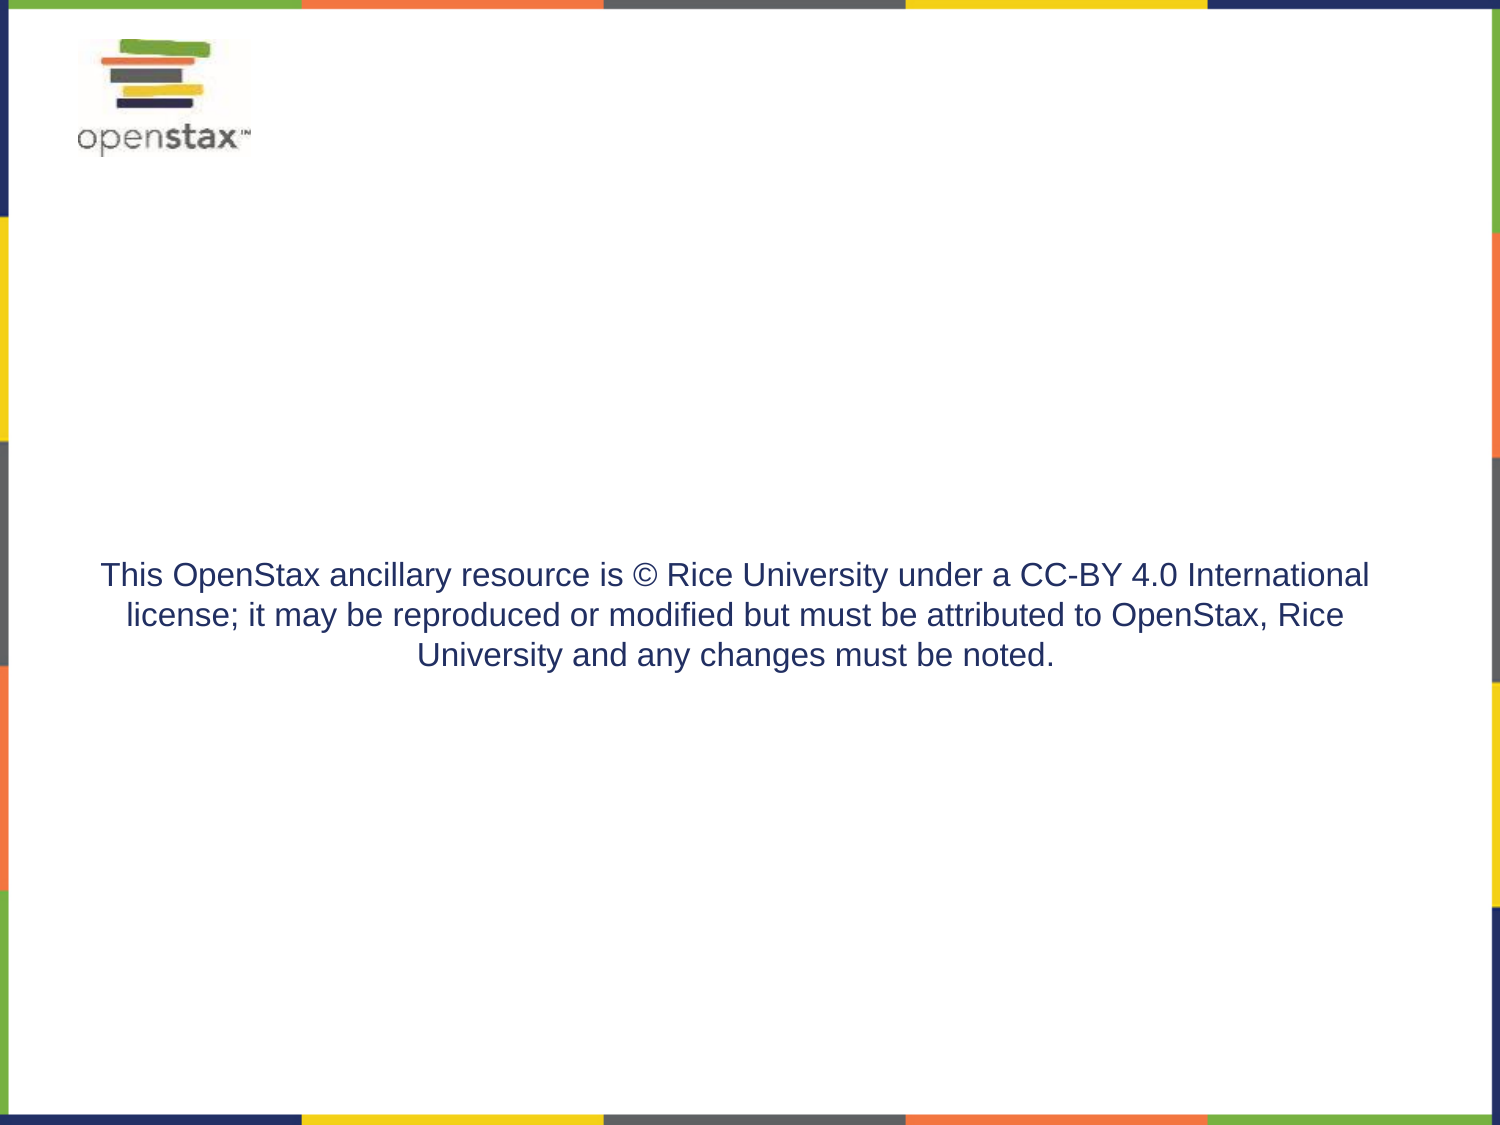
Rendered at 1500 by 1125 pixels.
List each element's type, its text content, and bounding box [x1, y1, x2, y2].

picture [0, 0, 1500, 1125]
list This OpenStax ancillary resource is © Rice University under a CC-BY 4.0 International license; it may be reproduced or modified but must be attributed to OpenStax, Rice University and any changes must be noted. [75, 181, 1398, 1045]
